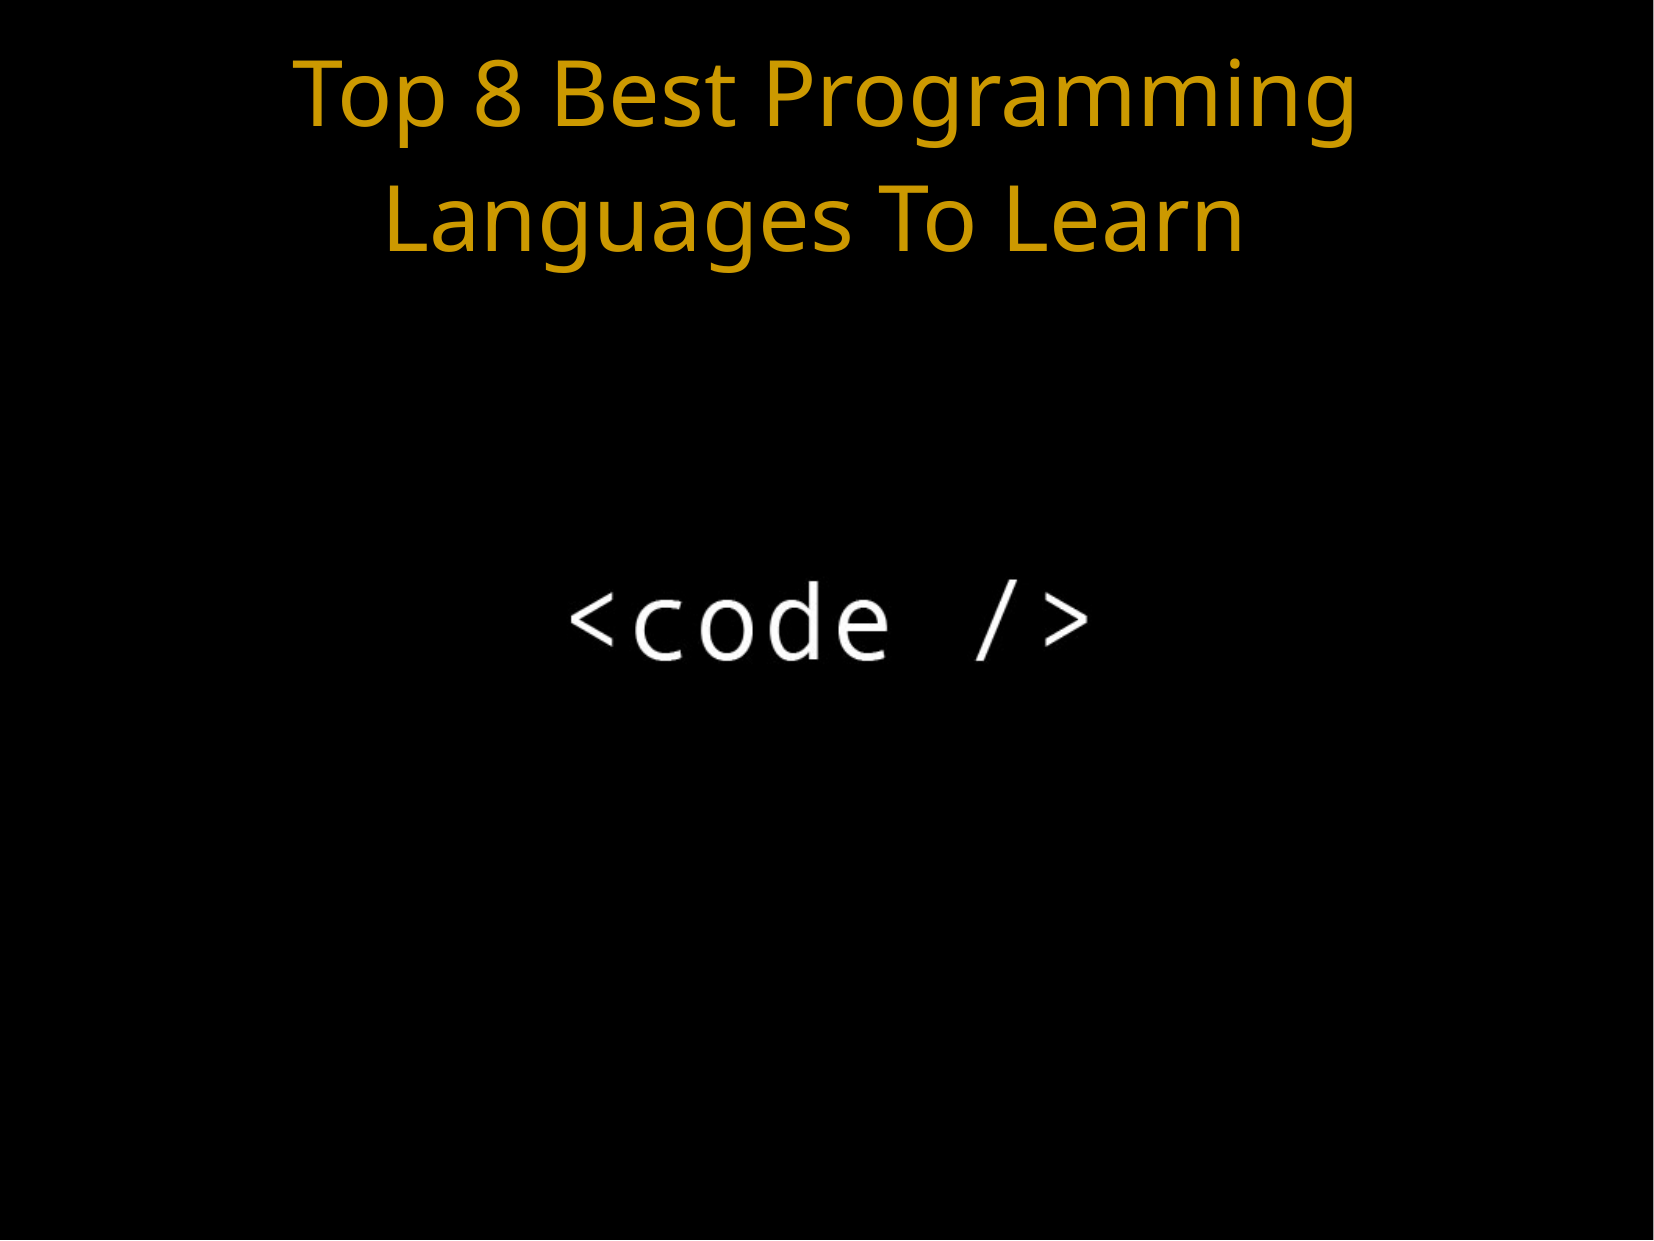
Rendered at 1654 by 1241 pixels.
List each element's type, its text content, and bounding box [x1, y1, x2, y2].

title Top 8 Best Programming Languages To Learn [82, 48, 1571, 258]
picture [329, 339, 1330, 902]
